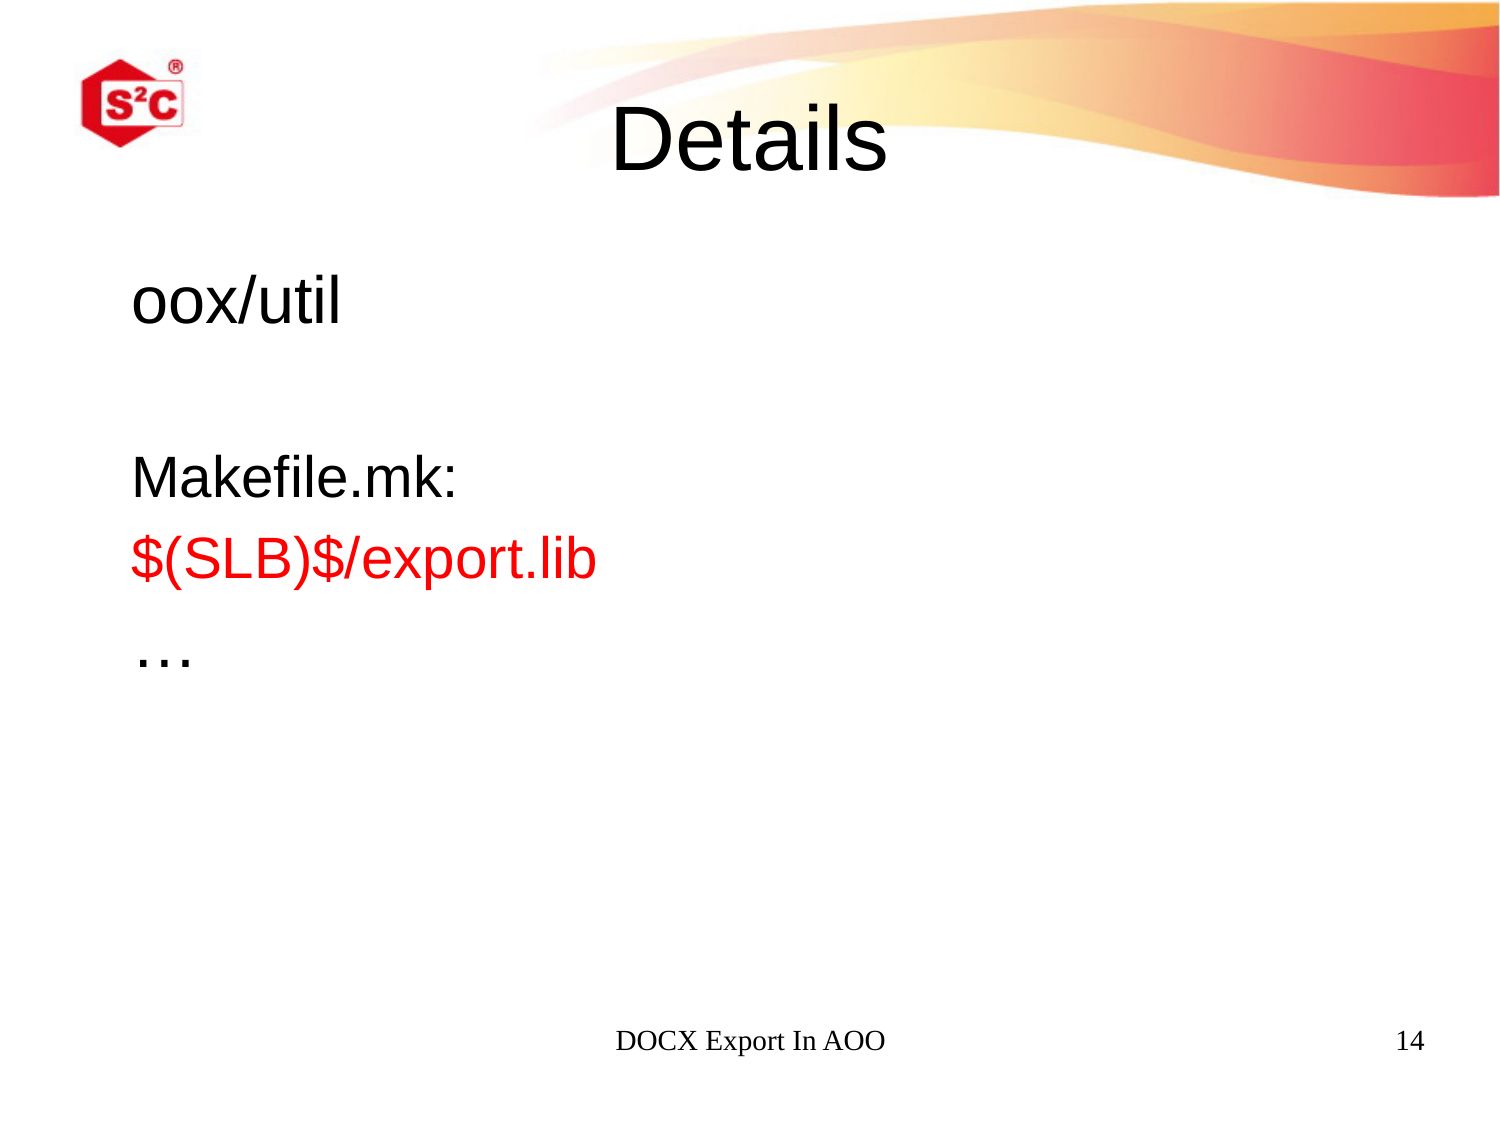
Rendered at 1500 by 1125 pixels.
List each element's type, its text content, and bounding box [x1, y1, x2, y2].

picture [0, 0, 1500, 1125]
list oox/util Makefile.mk: $(SLB)$/export.lib … [75, 263, 1425, 1006]
title Details [75, 44, 1425, 233]
